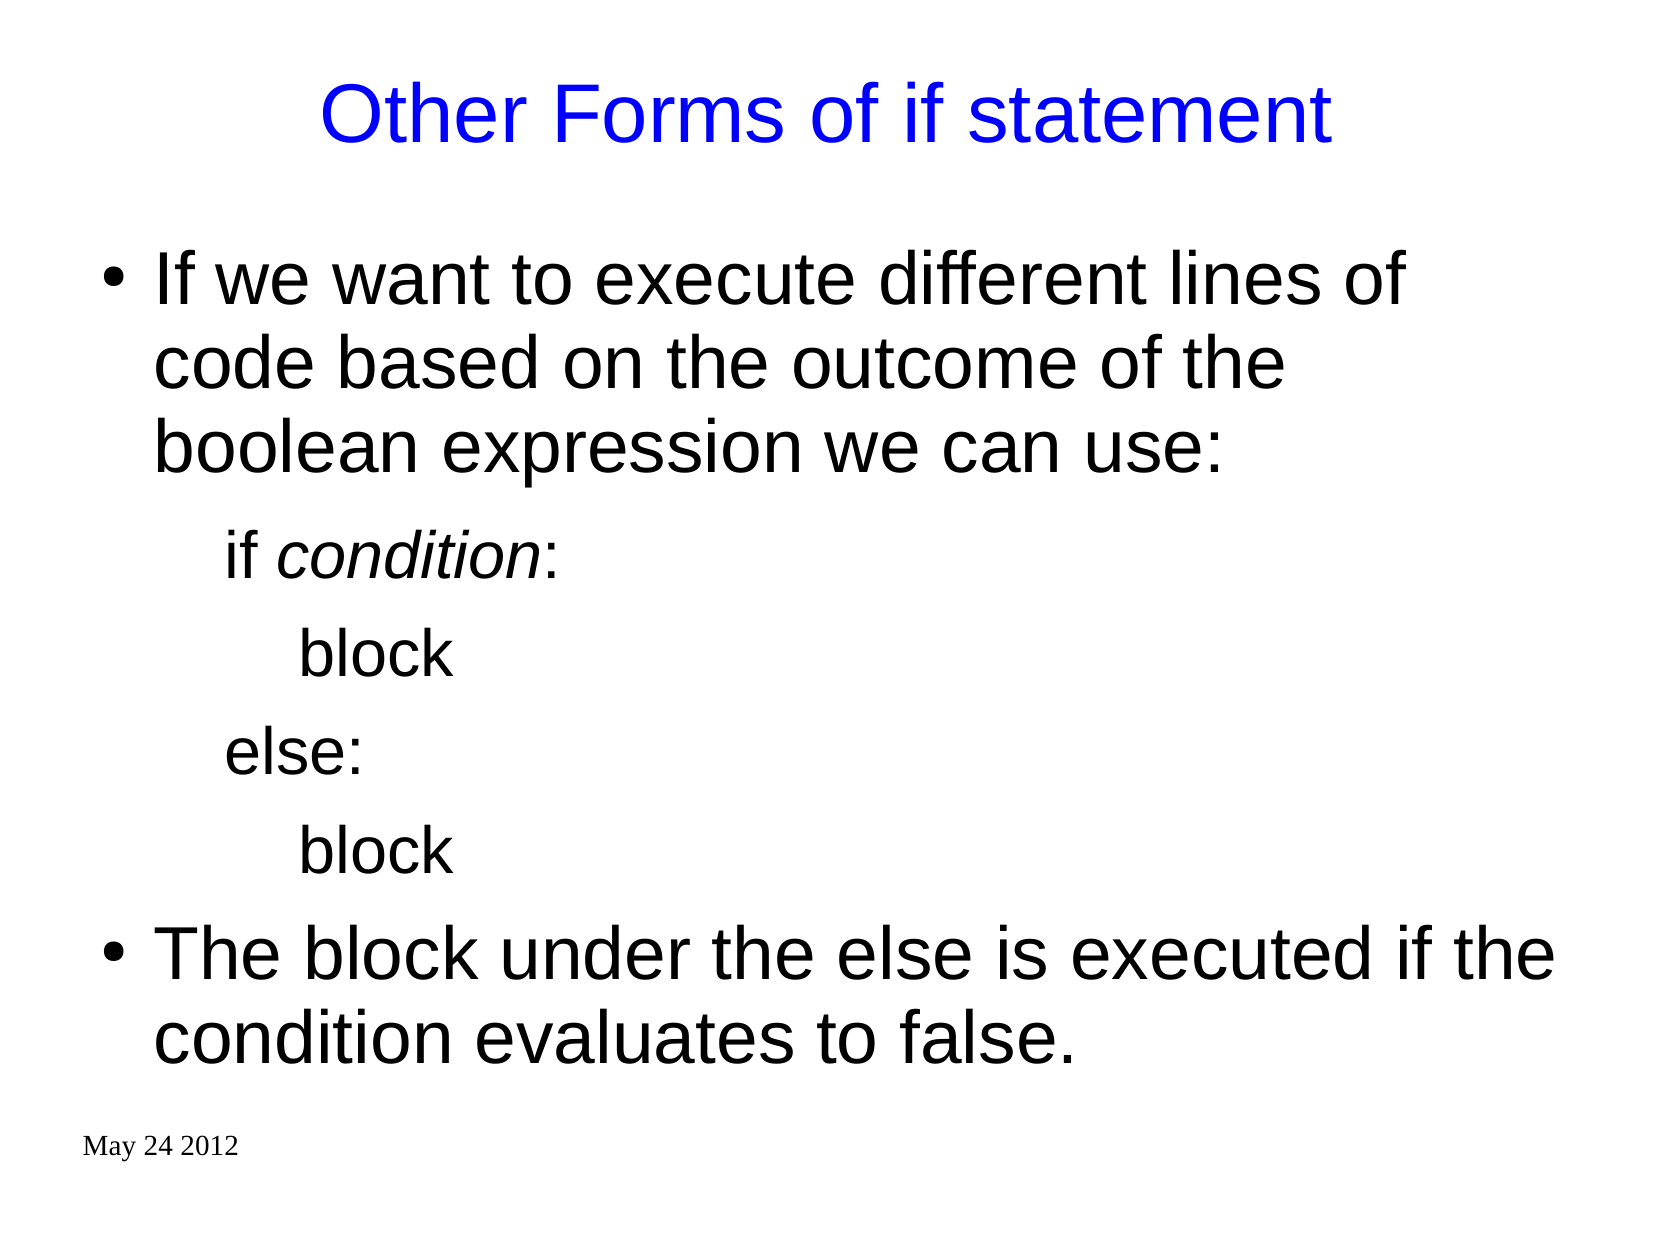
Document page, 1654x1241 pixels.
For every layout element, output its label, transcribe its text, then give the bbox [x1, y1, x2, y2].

title Other Forms of if statement [82, 49, 1571, 178]
list If we want to execute different lines of code based on the outcome of the boolean expression we can use: if condition: block else: block The block under the else is executed if the condition evaluates to false. [82, 236, 1571, 1109]
